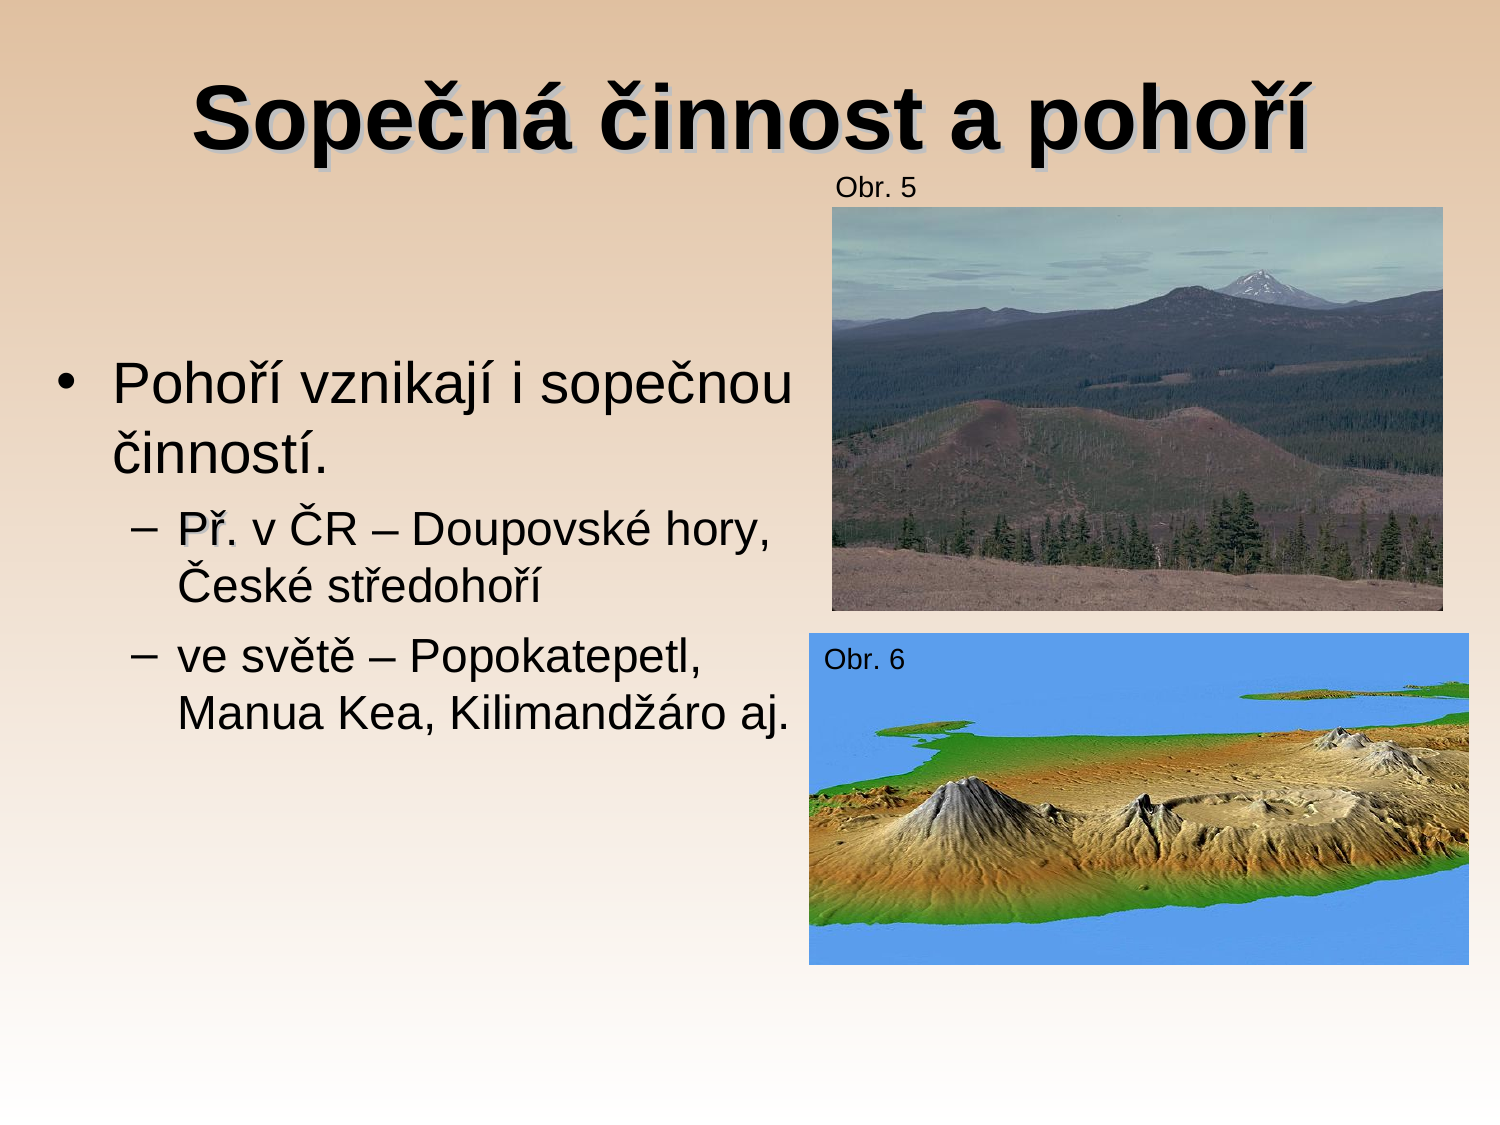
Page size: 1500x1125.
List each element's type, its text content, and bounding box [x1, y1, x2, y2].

picture [832, 207, 1443, 611]
title Sopečná činnost a pohoří [76, 42, 1427, 183]
text_box Obr. 5 [820, 160, 951, 212]
list Pohoří vznikají i sopečnou činností. Př. v ČR – Doupovské hory, České středohoří ve světě – Popokatepetl, Manua Kea, Kilimandžáro aj. [41, 338, 821, 776]
picture [809, 633, 1469, 965]
text_box Obr. 6 [809, 633, 940, 684]
